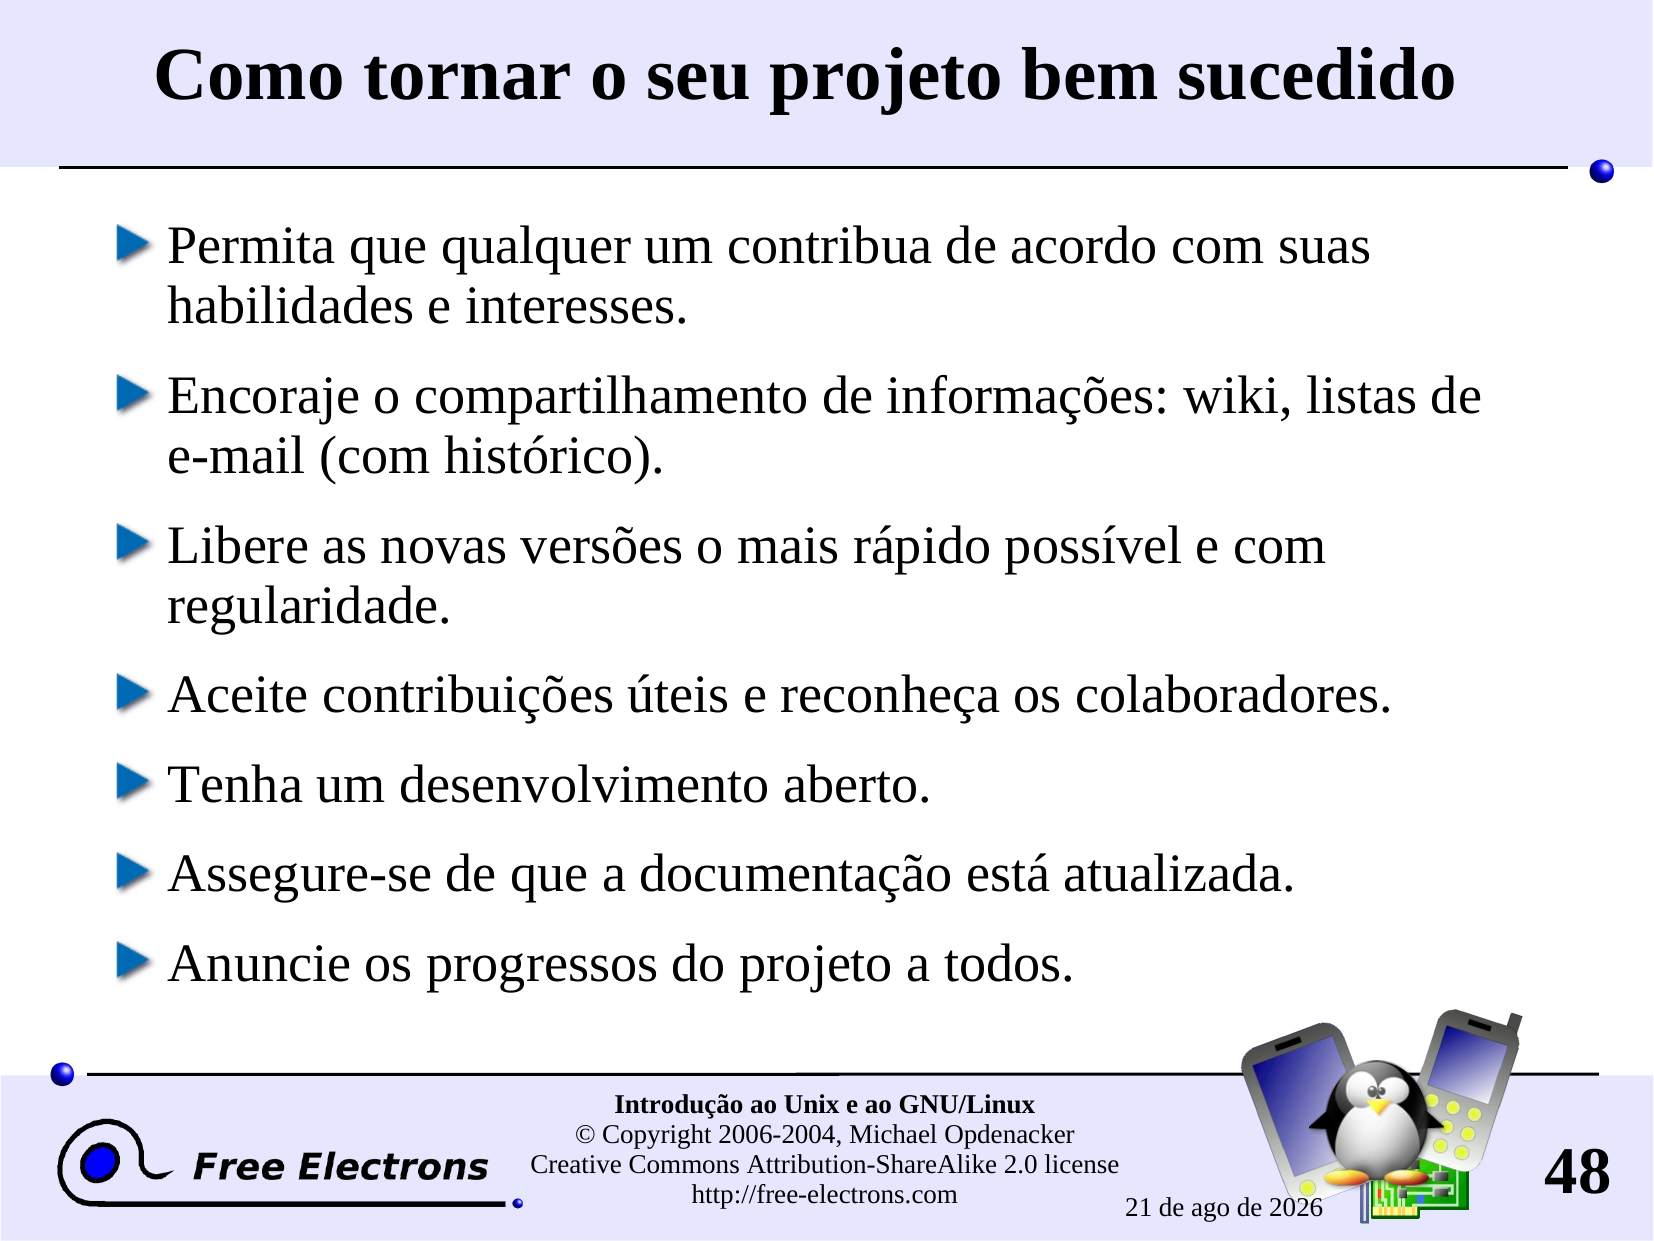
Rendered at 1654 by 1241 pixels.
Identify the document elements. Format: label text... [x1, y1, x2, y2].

title Como tornar o seu projeto bem sucedido [60, 25, 1551, 124]
picture [1285, 1199, 1292, 1215]
picture [50, 1108, 527, 1216]
list Permita que qualquer um contribua de acordo com suas habilidades e interesses. Encoraje o compartilhamento de informações: wiki, listas de e-mail (com histórico). Libere as novas versões o mais rápido possível e com regularidade. Aceite contribuições úteis e reconheça os colaboradores. Tenha um desenvolvimento aberto. Assegure-se de que a documentação está atualizada. Anuncie os progressos do projeto a todos. [96, 215, 1511, 1048]
picture [1225, 1005, 1537, 1241]
